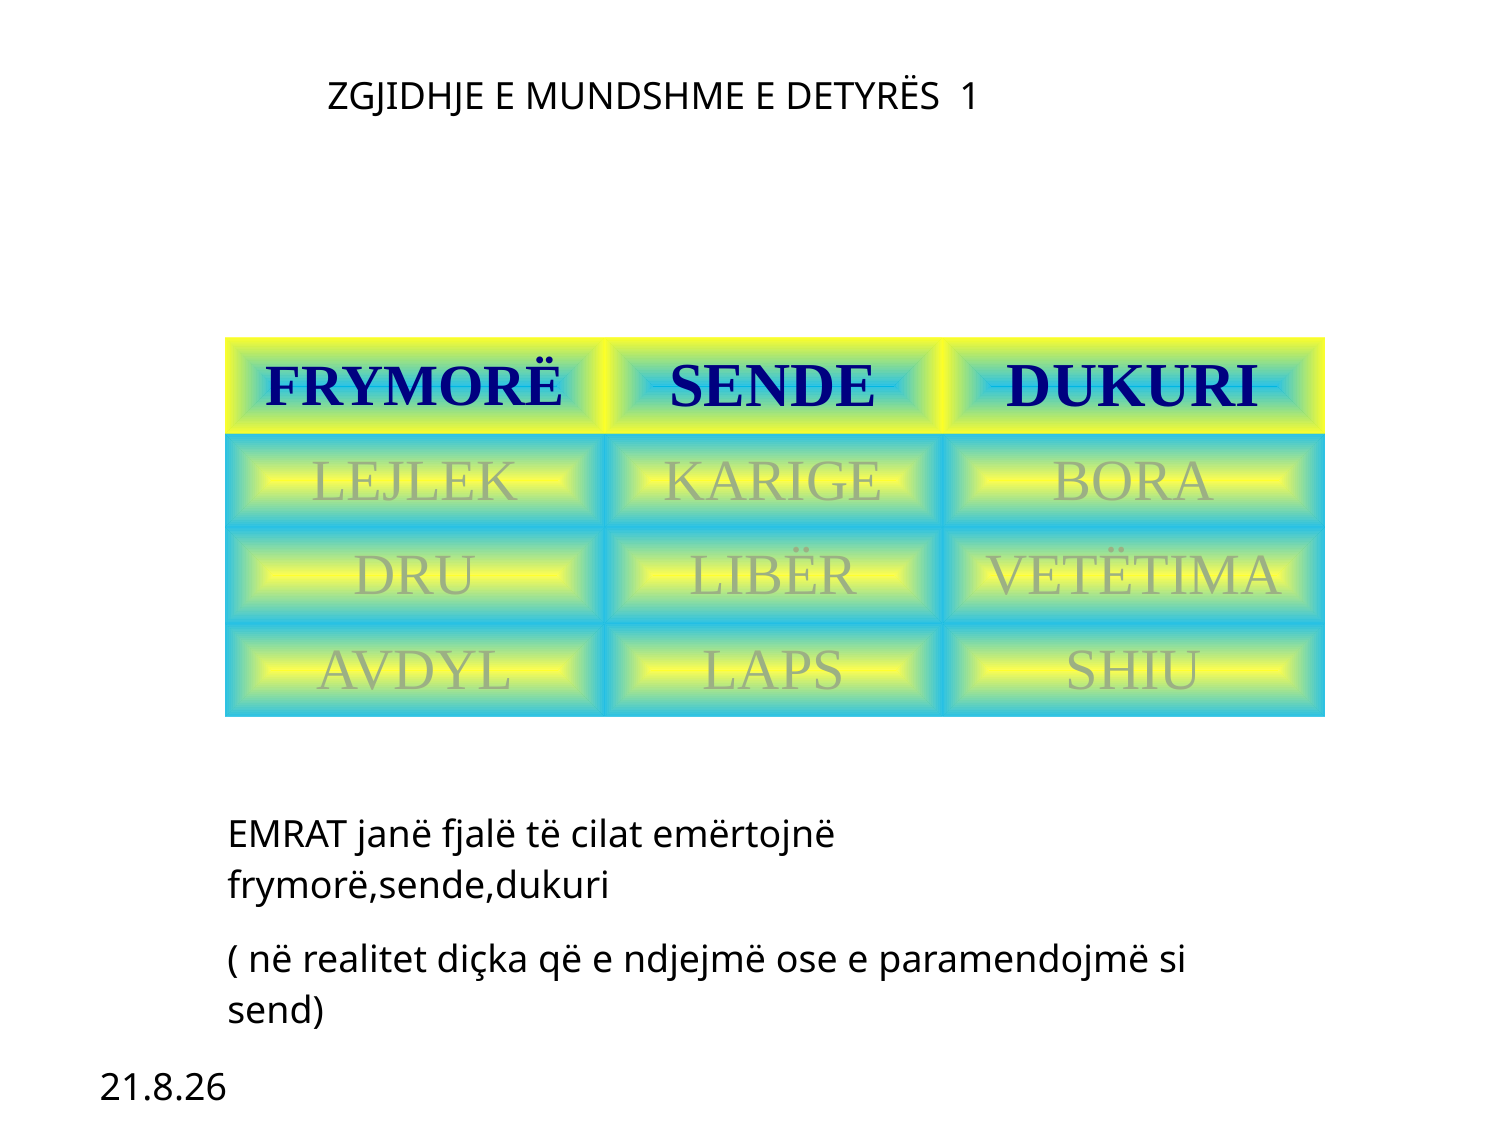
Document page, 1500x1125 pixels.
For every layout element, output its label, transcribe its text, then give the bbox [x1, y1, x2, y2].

table_header DUKURI [943, 338, 1325, 434]
table_cell BORA [943, 434, 1325, 527]
table_header SENDE [605, 338, 943, 434]
table_cell LAPS [605, 623, 943, 717]
table_header FRYMORË [225, 338, 605, 434]
table_cell VETËTIMA [943, 527, 1325, 623]
table_cell KARIGE [605, 434, 943, 527]
table_cell SHIU [943, 623, 1325, 717]
table_cell LIBËR [605, 527, 943, 623]
table_cell LEJLEK [225, 434, 605, 527]
text_box ( në realitet diçka që e ndjejmë ose e paramendojmë si send) [212, 924, 1245, 986]
table_cell DRU [225, 527, 605, 623]
text_box ZGJIDHJE E MUNDSHME E DETYRËS 1 [312, 62, 1062, 123]
table_cell AVDYL [225, 623, 605, 717]
text_box EMRAT janë fjalë të cilat emërtojnë frymorë,sende,dukuri [212, 799, 1211, 861]
